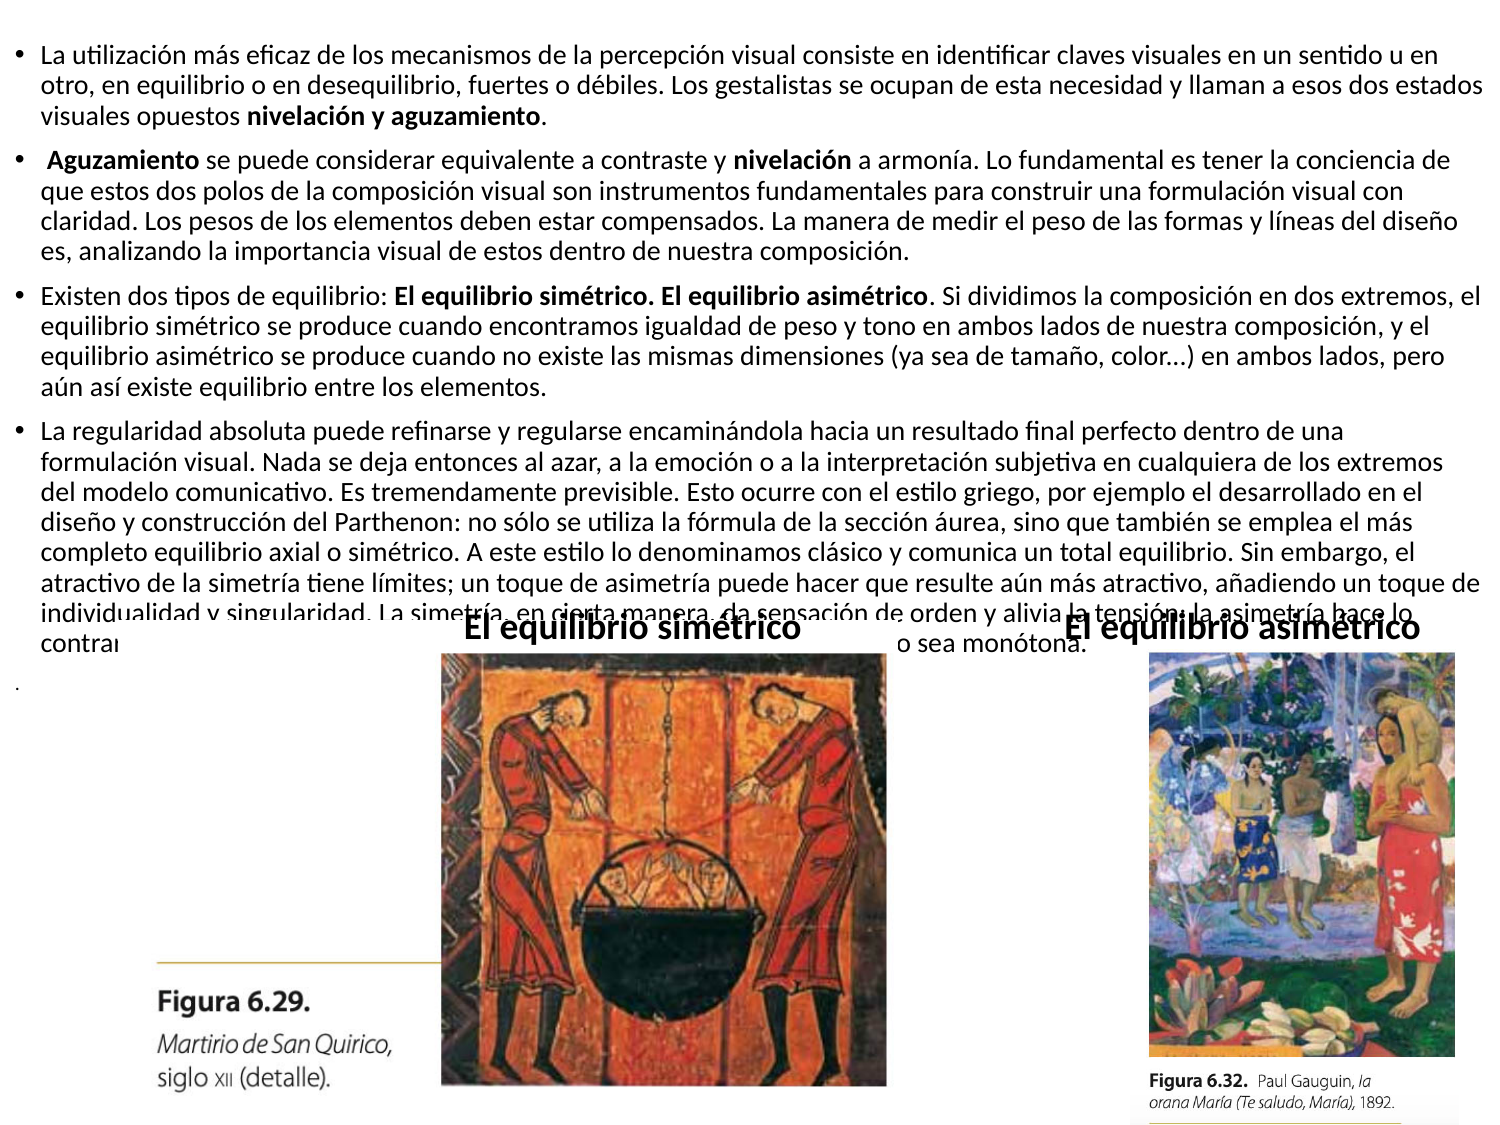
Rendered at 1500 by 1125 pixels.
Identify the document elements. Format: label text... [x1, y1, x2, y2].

text_box La utilización más eficaz de los mecanismos de la percepción visual consiste en identificar claves visuales en un sentido u en otro, en equilibrio o en desequilibrio, fuertes o débiles. Los gestalistas se ocupan de esta necesidad y llaman a esos dos estados visuales opuestos nivelación y aguzamiento. Aguzamiento se puede considerar equivalente a contraste y nivelación a armonía. Lo fundamental es tener la conciencia de que estos dos polos de la composición visual son instrumentos fundamentales para construir una formulación visual con claridad. Los pesos de los elementos deben estar compensados. La manera de medir el peso de las formas y líneas del diseño es, analizando la importancia visual de estos dentro de nuestra composición. Existen dos tipos de equilibrio: El equilibrio simétrico. El equilibrio asimétrico. Si dividimos la composición en dos extremos, el equilibrio simétrico se produce cuando encontramos igualdad de peso y tono en ambos lados de nuestra composición, y el equilibrio asimétrico se produce cuando no existe las mismas dimensiones (ya sea de tamaño, color...) en ambos lados, pero aún así existe equilibrio entre los elementos. La regularidad absoluta puede refinarse y regularse encaminándola hacia un resultado final perfecto dentro de una formulación visual. Nada se deja entonces al azar, a la emoción o a la interpretación subjetiva en cualquiera de los extremos del modelo comunicativo. Es tremendamente previsible. Esto ocurre con el estilo griego, por ejemplo el desarrollado en el diseño y construcción del Parthenon: no sólo se utiliza la fórmula de la sección áurea, sino que también se emplea el más completo equilibrio axial o simétrico. A este estilo lo denominamos clásico y comunica un total equilibrio. Sin embargo, el atractivo de la simetría tiene límites; un toque de asimetría puede hacer que resulte aún más atractivo, añadiendo un toque de individualidad y singularidad. La simetría, en cierta manera, da sensación de orden y alivia la tensión; la asimetría hace lo contrario, crea agitación y tensión, pero puede conseguir que una imagen no sea monótona. . [0, 0, 1500, 717]
picture [118, 620, 898, 1100]
picture [1130, 633, 1459, 1125]
text_box El equilibrio simétrico El equilibrio asimétrico [440, 595, 1453, 655]
